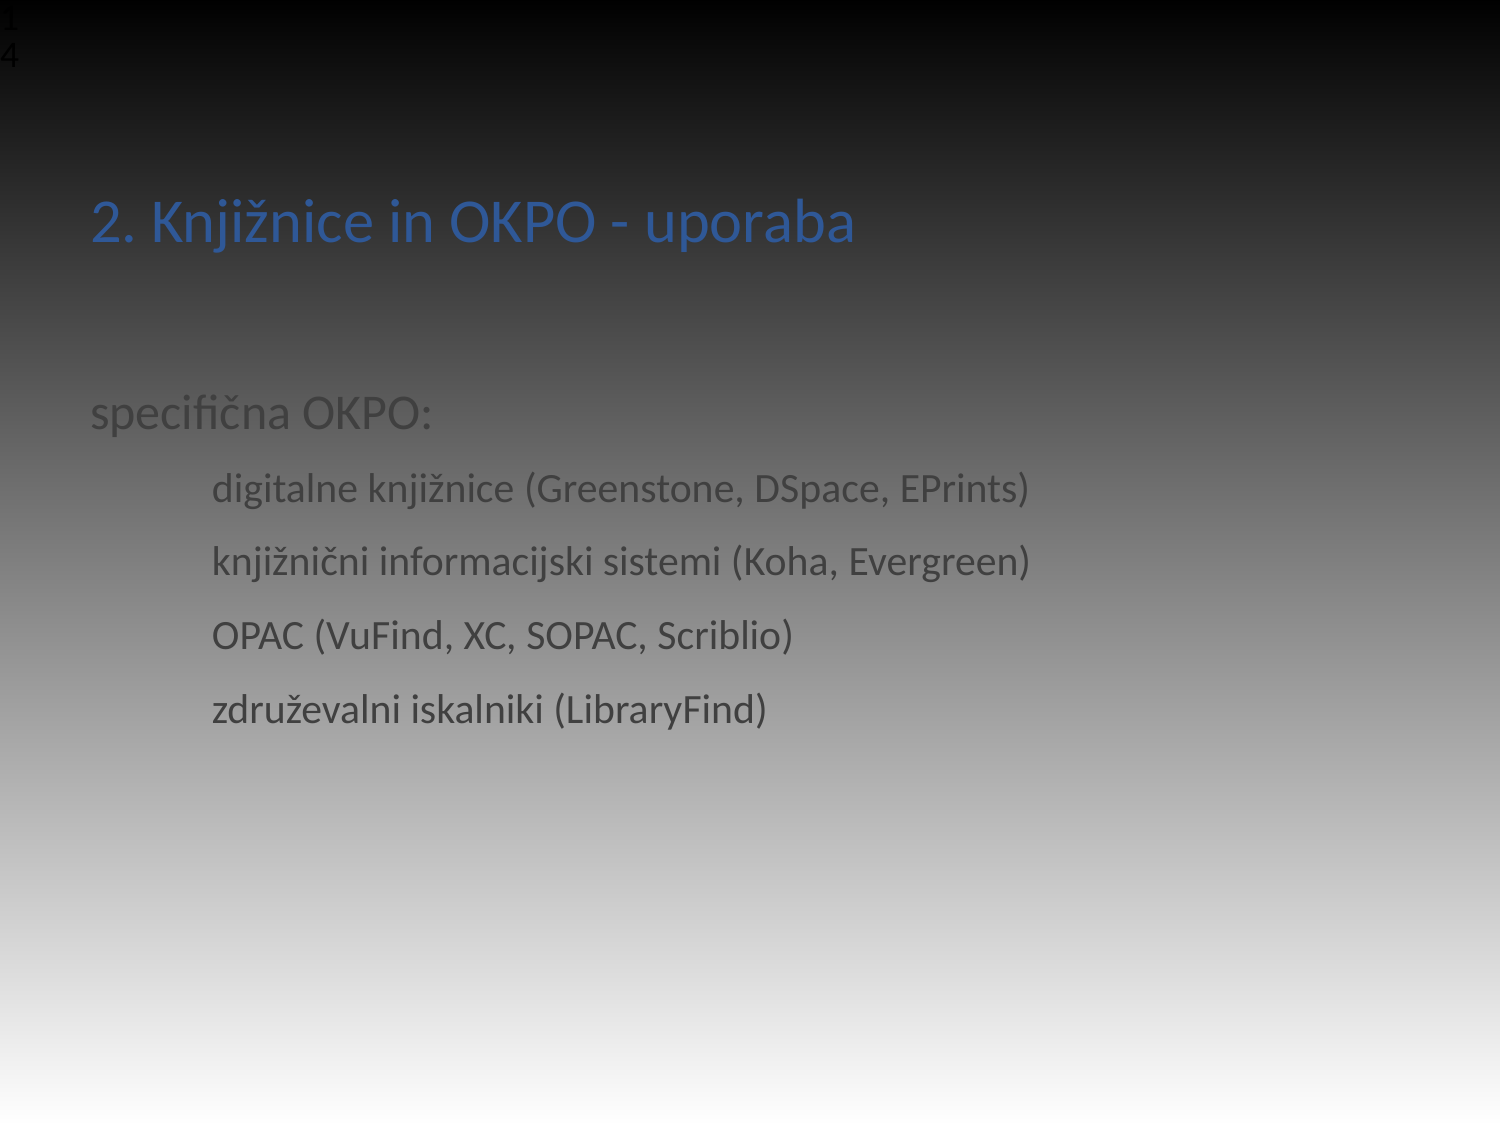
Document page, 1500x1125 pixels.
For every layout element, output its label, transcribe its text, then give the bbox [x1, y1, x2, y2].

list specifična OKPO: digitalne knjižnice (Greenstone, DSpace, EPrints) knjižnični informacijski sistemi (Koha, Evergreen) OPAC (VuFind, XC, SOPAC, Scriblio) združevalni iskalniki (LibraryFind) [75, 262, 1425, 1005]
title 2. Knjižnice in OKPO - uporaba [75, 0, 1425, 262]
